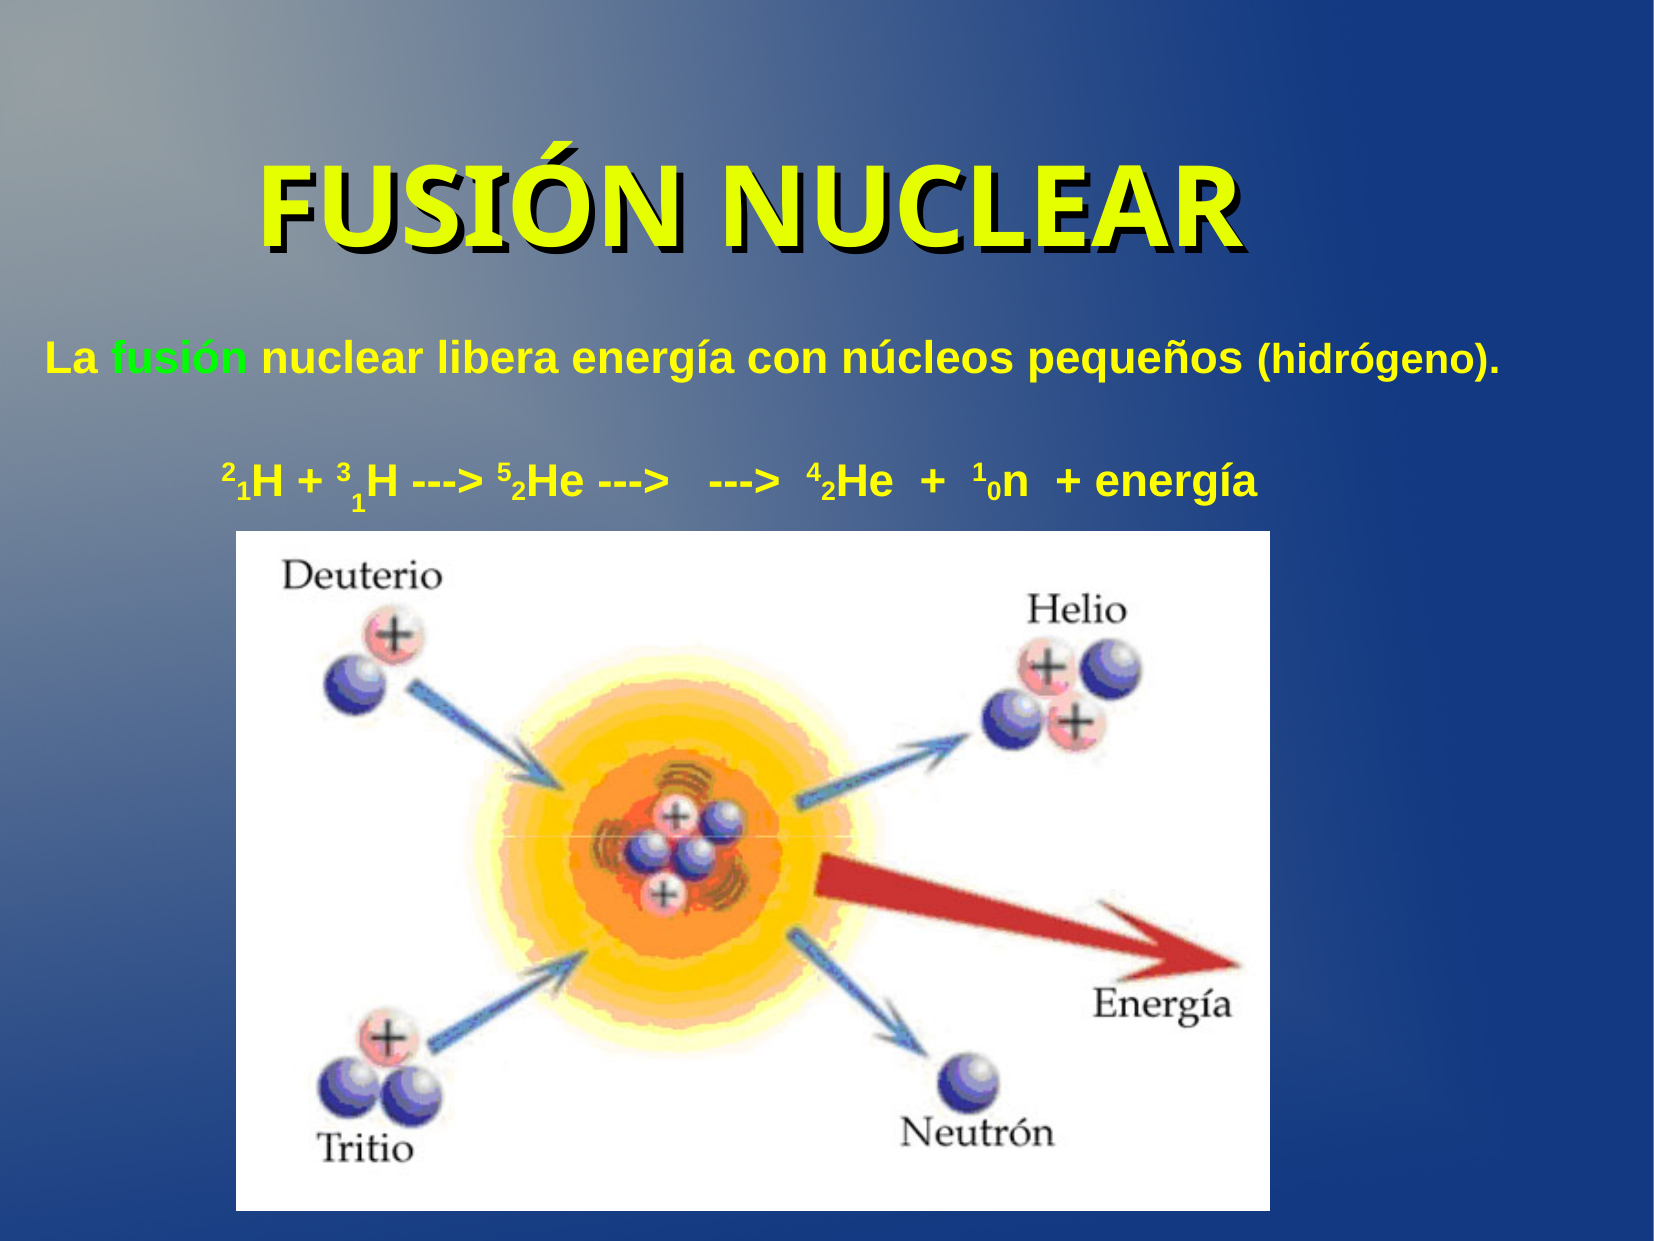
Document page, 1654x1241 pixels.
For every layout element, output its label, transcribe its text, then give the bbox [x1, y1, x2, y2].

text_box 21H + 31H ---> 52He ---> ---> 42He + 10n + energía [206, 448, 1447, 532]
title FUSIÓN NUCLEAR [88, 108, 1439, 296]
text_box La fusión nuclear libera energía con núcleos pequeños (hidrógeno). [29, 324, 1625, 546]
picture [0, 0, 1654, 1241]
